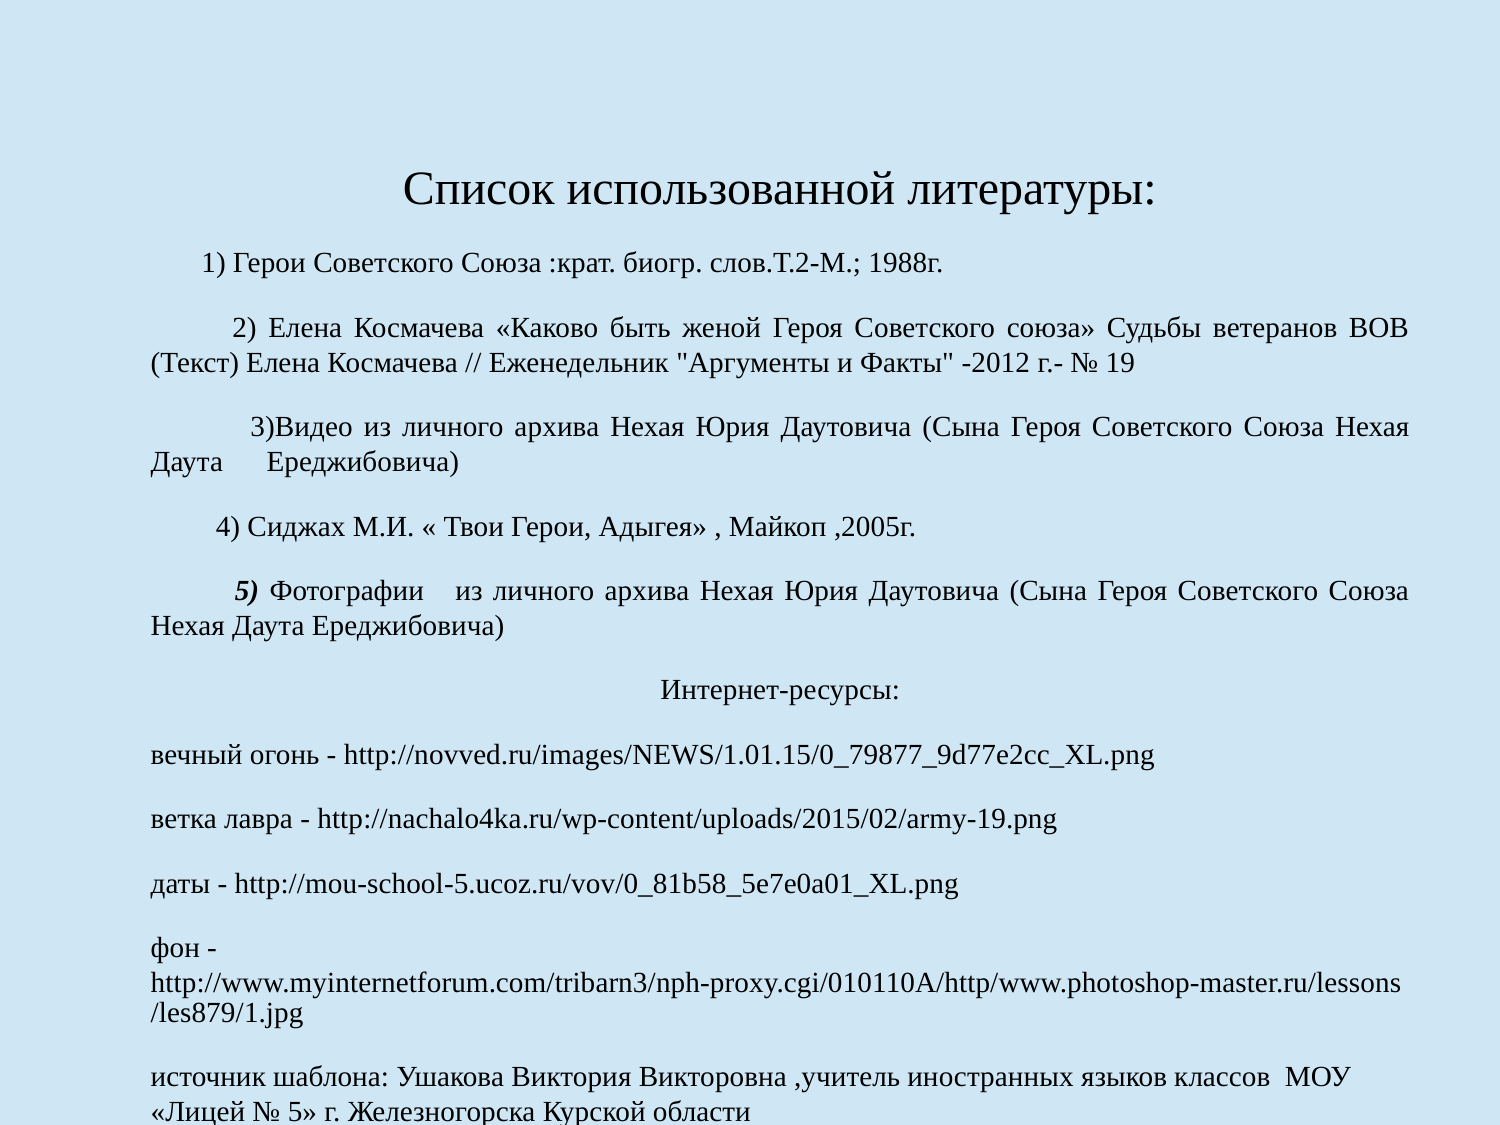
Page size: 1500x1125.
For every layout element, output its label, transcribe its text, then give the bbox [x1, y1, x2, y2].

list Список использованной литературы: 1) Герои Советского Союза :крат. биогр. слов.Т.2-М.; 1988г. 2) Елена Космачева «Каково быть женой Героя Советского союза» Судьбы ветеранов ВОВ (Текст) Елена Космачева // Еженедельник "Аргументы и Факты" -2012 г.- № 19 3)Видео из личного архива Нехая Юрия Даутовича (Сына Героя Советского Союза Нехая Даута Ереджибовича) 4) Сиджах М.И. « Твои Герои, Адыгея» , Майкоп ,2005г. 5) Фотографии из личного архива Нехая Юрия Даутовича (Сына Героя Советского Союза Нехая Даута Ереджибовича) Интернет-ресурсы: вечный огонь - http://novved.ru/images/NEWS/1.01.15/0_79877_9d77e2cc_XL.png ветка лавра - http://nachalo4ka.ru/wp-content/uploads/2015/02/army-19.png даты - http://mou-school-5.ucoz.ru/vov/0_81b58_5e7e0a01_XL.png фон - http://www.myinternetforum.com/tribarn3/nph-proxy.cgi/010110A/http/www.photoshop-master.ru/lessons/les879/1.jpg источник шаблона: Ушакова Виктория Викторовна ,учитель иностранных языков классов МОУ «Лицей № 5» г. Железногорска Курской области [135, 149, 1425, 1005]
